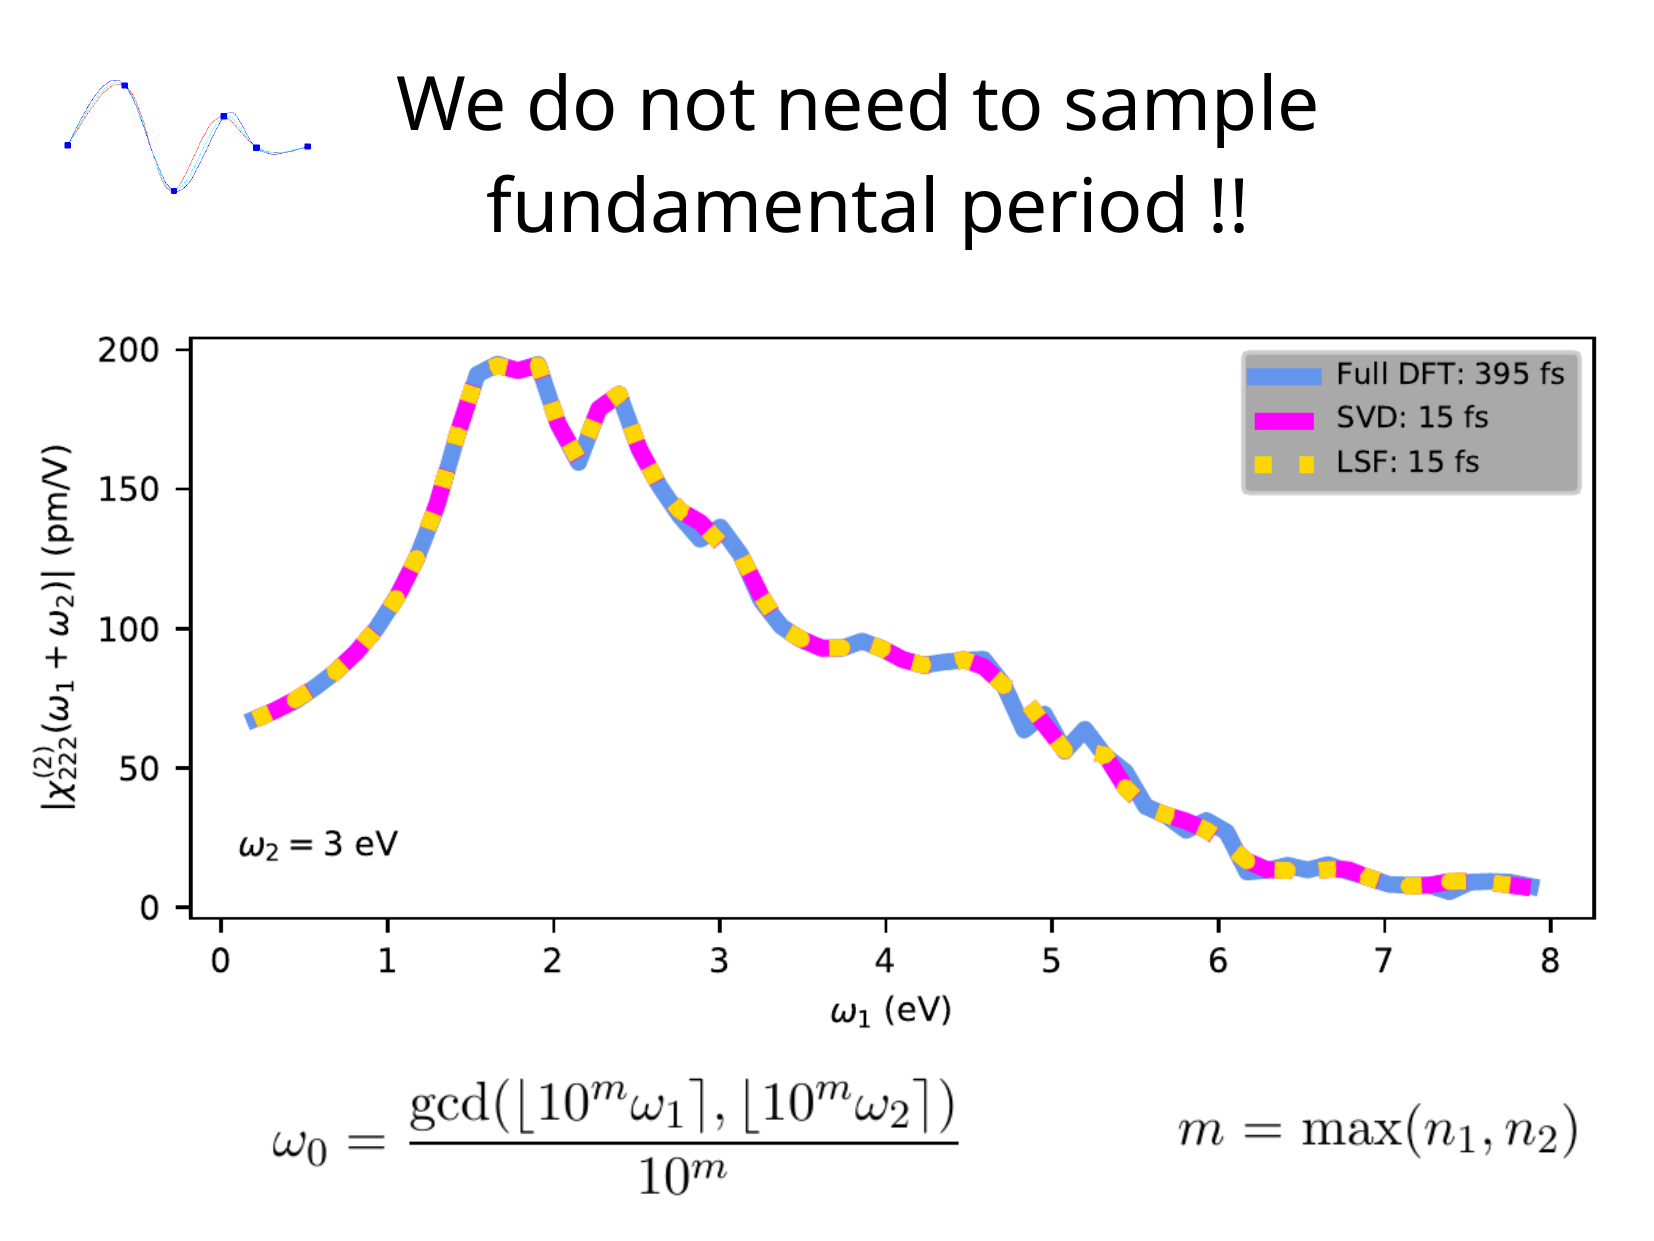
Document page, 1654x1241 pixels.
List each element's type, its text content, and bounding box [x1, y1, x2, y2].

picture [0, 283, 1654, 1038]
picture [236, 1049, 962, 1216]
picture [52, 73, 319, 201]
picture [1167, 1091, 1583, 1170]
title We do not need to sample fundamental period !! [248, 44, 1489, 260]
